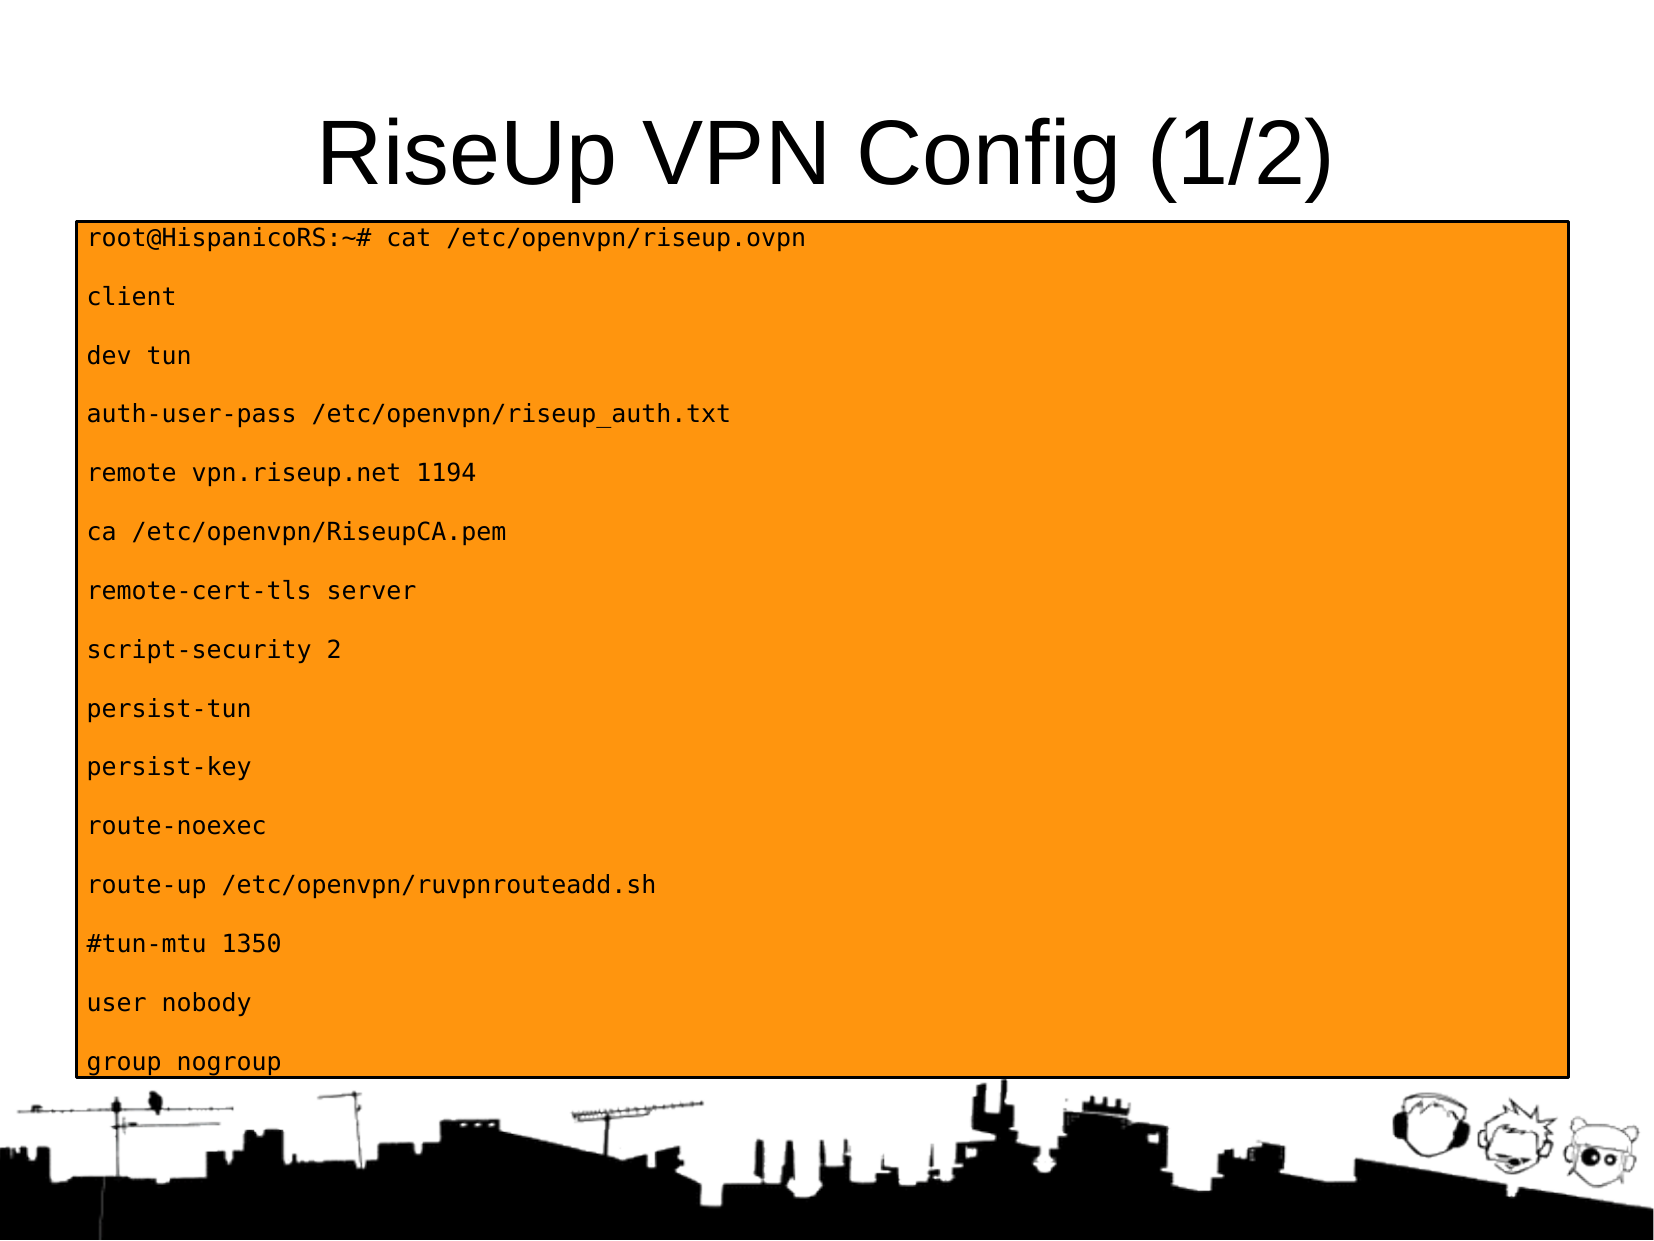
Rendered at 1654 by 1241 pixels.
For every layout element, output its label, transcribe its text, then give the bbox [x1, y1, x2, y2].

list root@HispanicoRS:~# cat /etc/openvpn/riseup.ovpn client dev tun auth-user-pass /etc/openvpn/riseup_auth.txt remote vpn.riseup.net 1194 ca /etc/openvpn/RiseupCA.pem remote-cert-tls server script-security 2 persist-tun persist-key route-noexec route-up /etc/openvpn/ruvpnrouteadd.sh #tun-mtu 1350 user nobody group nogroup [76, 221, 1569, 1078]
title RiseUp VPN Config (1/2) [82, 56, 1571, 250]
picture [0, 1077, 1654, 1240]
